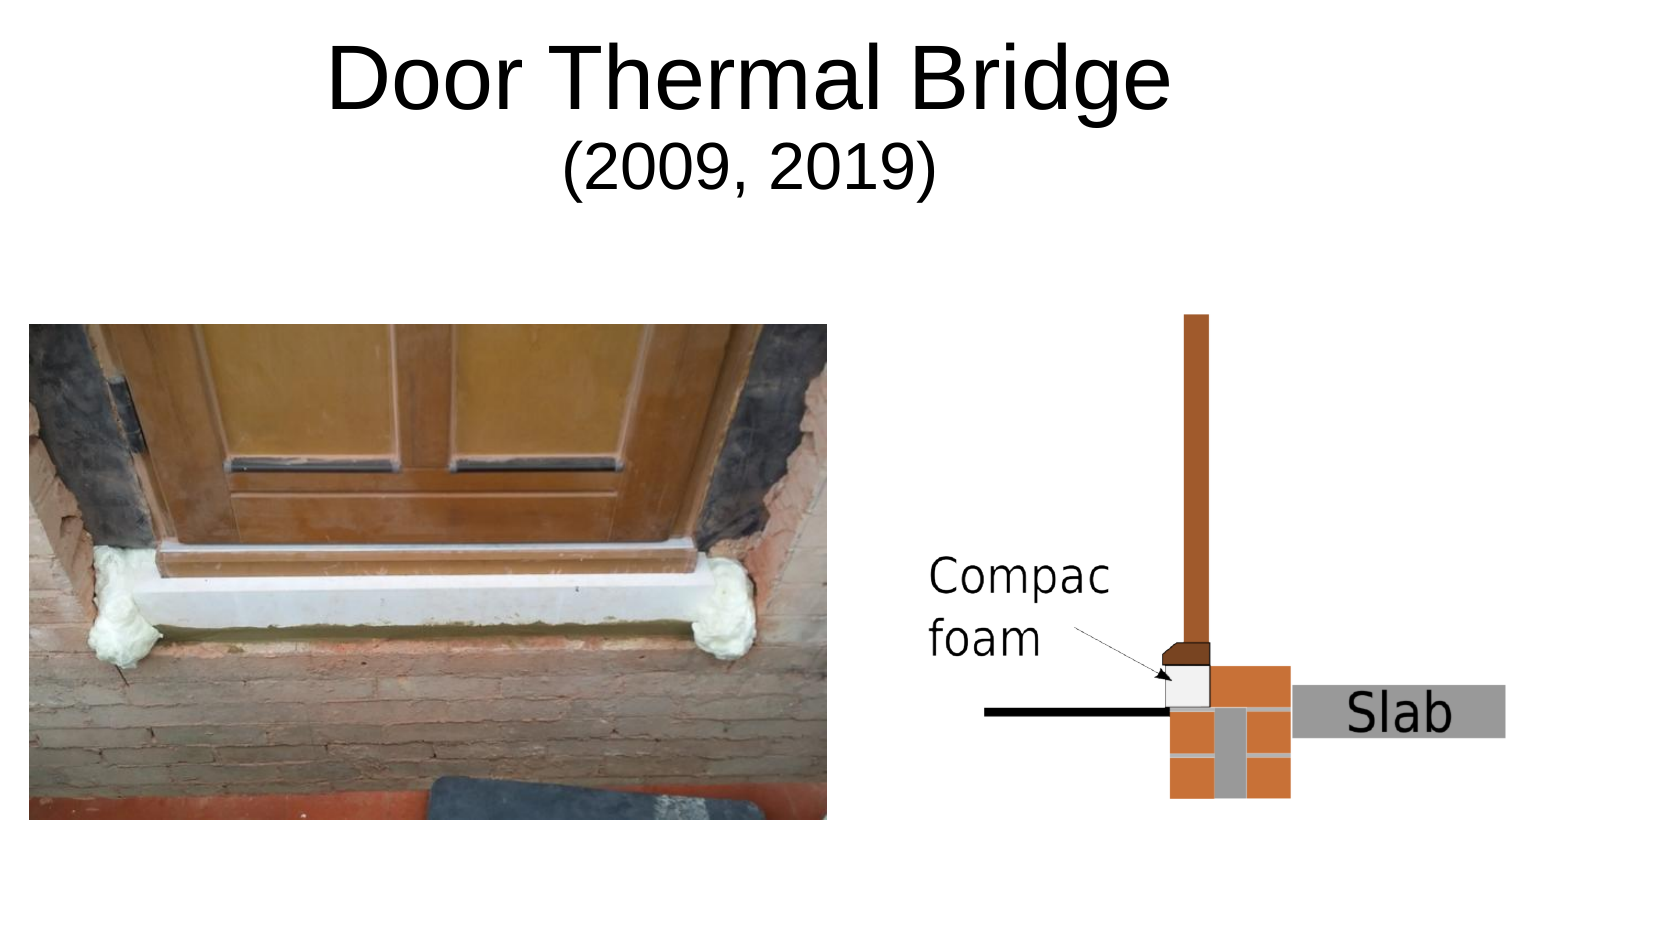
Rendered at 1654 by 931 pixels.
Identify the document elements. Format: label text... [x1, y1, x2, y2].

picture [29, 324, 827, 820]
picture [928, 314, 1506, 799]
title Door Thermal Bridge (2009, 2019) [230, 26, 1270, 204]
